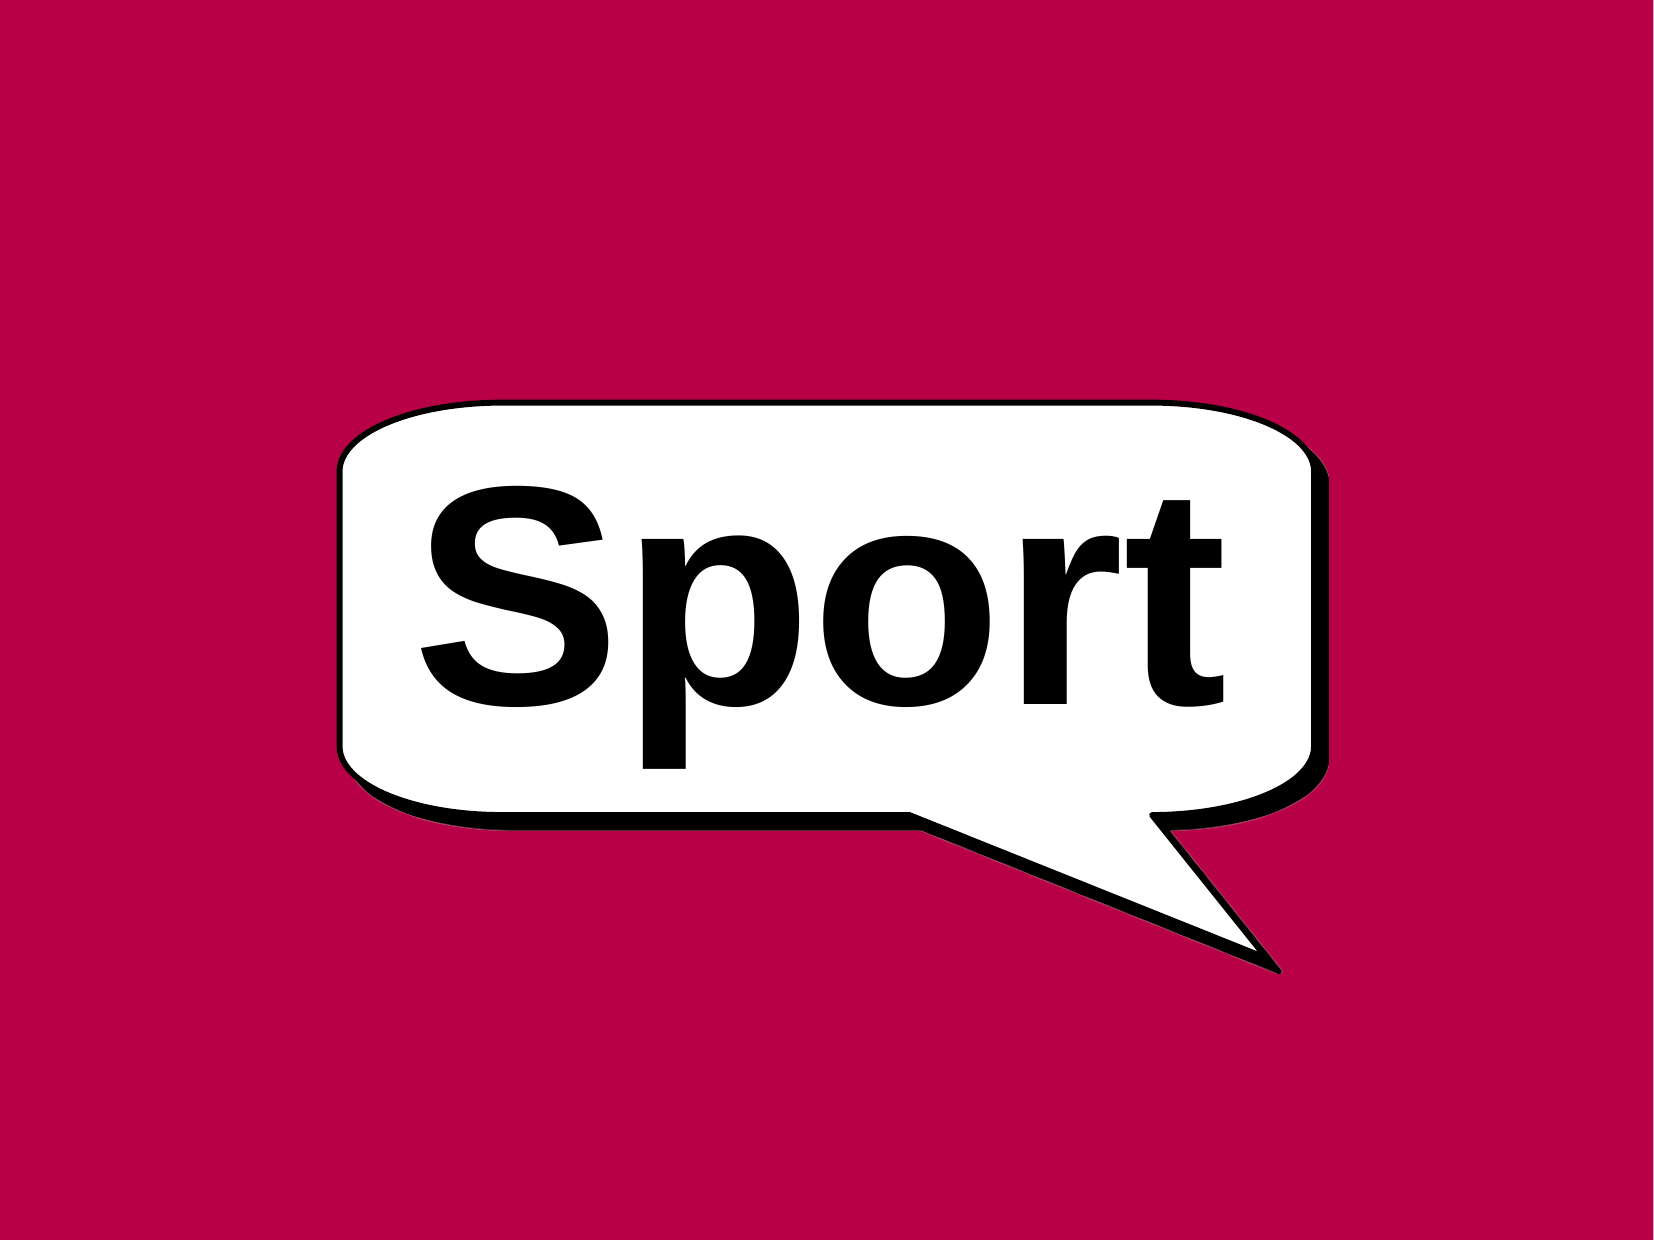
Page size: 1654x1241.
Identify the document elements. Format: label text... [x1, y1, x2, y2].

text_box [412, 402, 1242, 414]
text_box Sport [318, 414, 1324, 794]
text_box [384, 794, 1269, 959]
